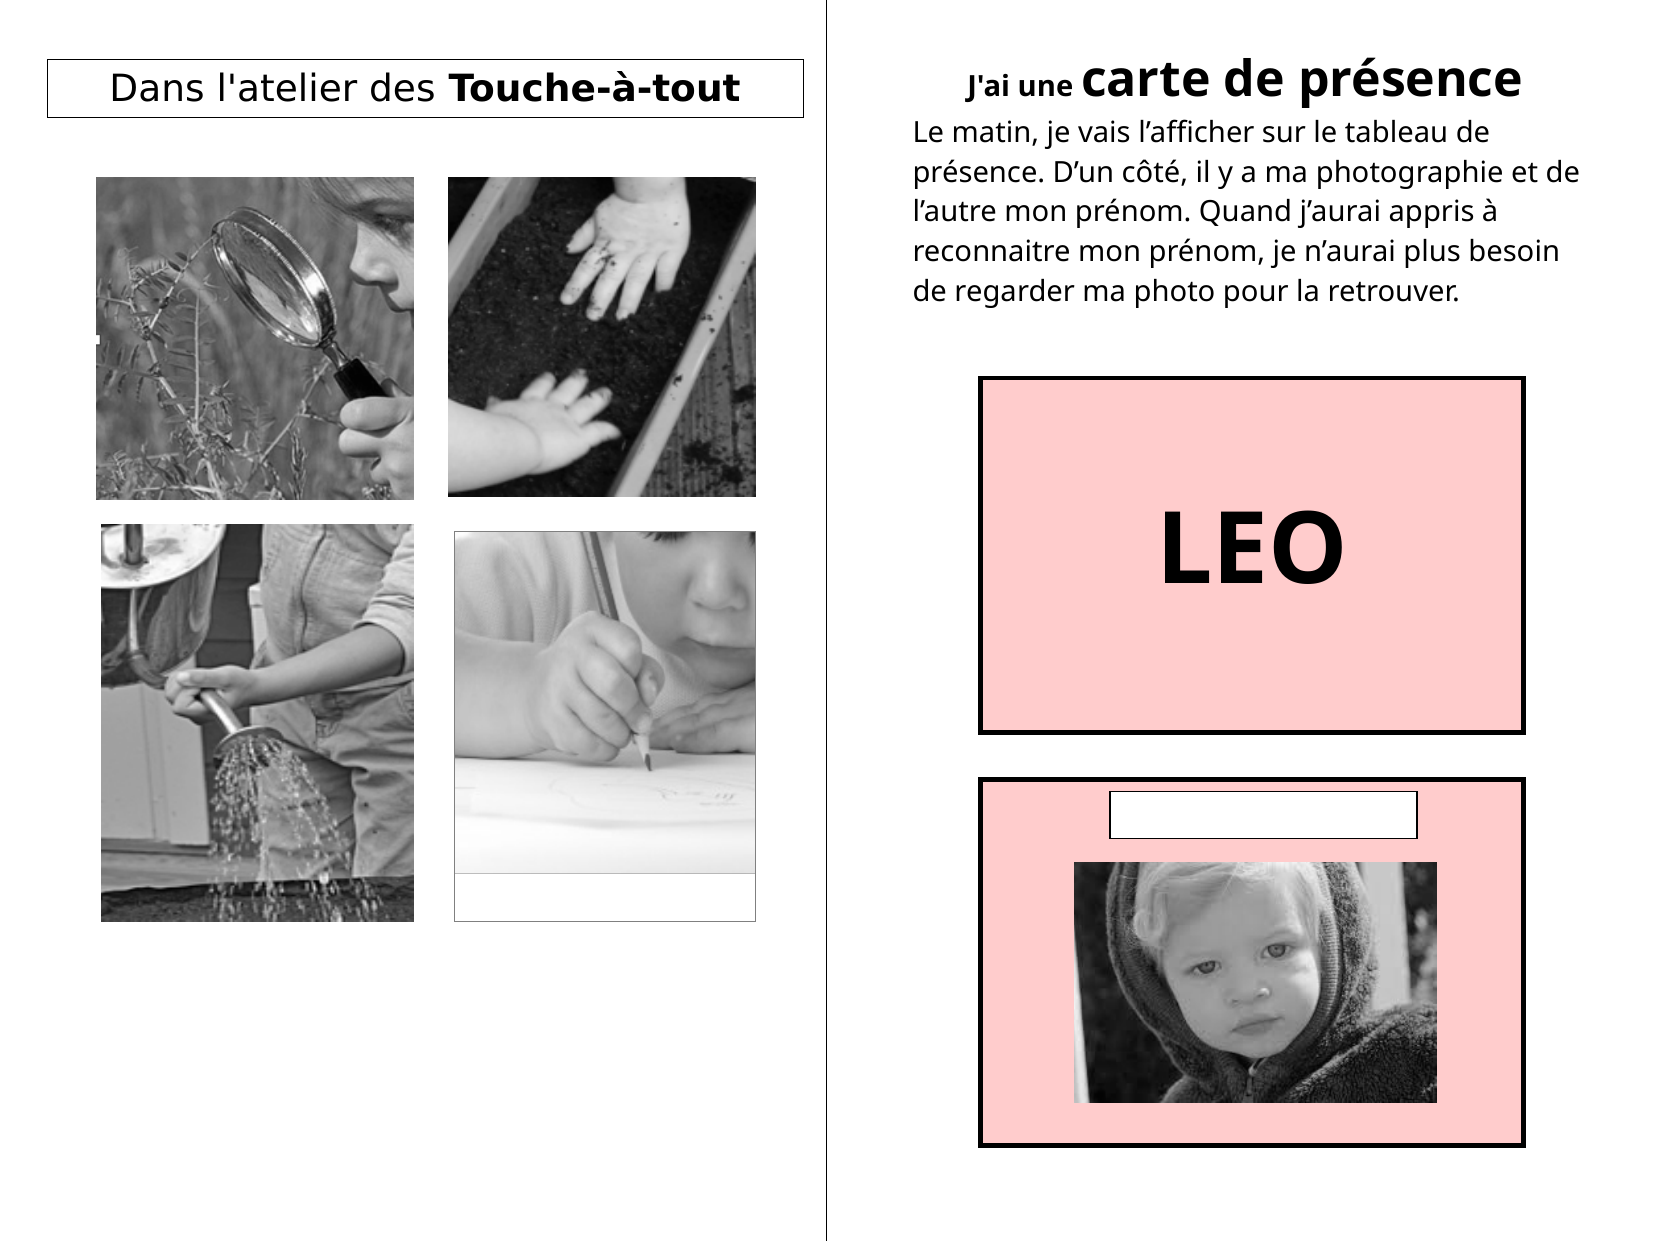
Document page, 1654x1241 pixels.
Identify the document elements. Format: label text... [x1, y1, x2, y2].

picture [1074, 862, 1437, 1103]
text_box LEO [980, 377, 1524, 733]
picture [448, 177, 756, 497]
text_box Dans l'atelier des Touche-à-tout [47, 59, 804, 118]
text_box [980, 779, 1524, 1146]
picture [454, 531, 756, 922]
text_box J'ai une carte de présence Le matin, je vais l’afficher sur le tableau de présence. D’un côté, il y a ma photographie et de l’autre mon prénom. Quand j’aurai appris à reconnaitre mon prénom, je n’aurai plus besoin de regarder ma photo pour la retrouver. [862, 35, 1607, 438]
picture [101, 524, 414, 922]
picture [96, 177, 414, 500]
